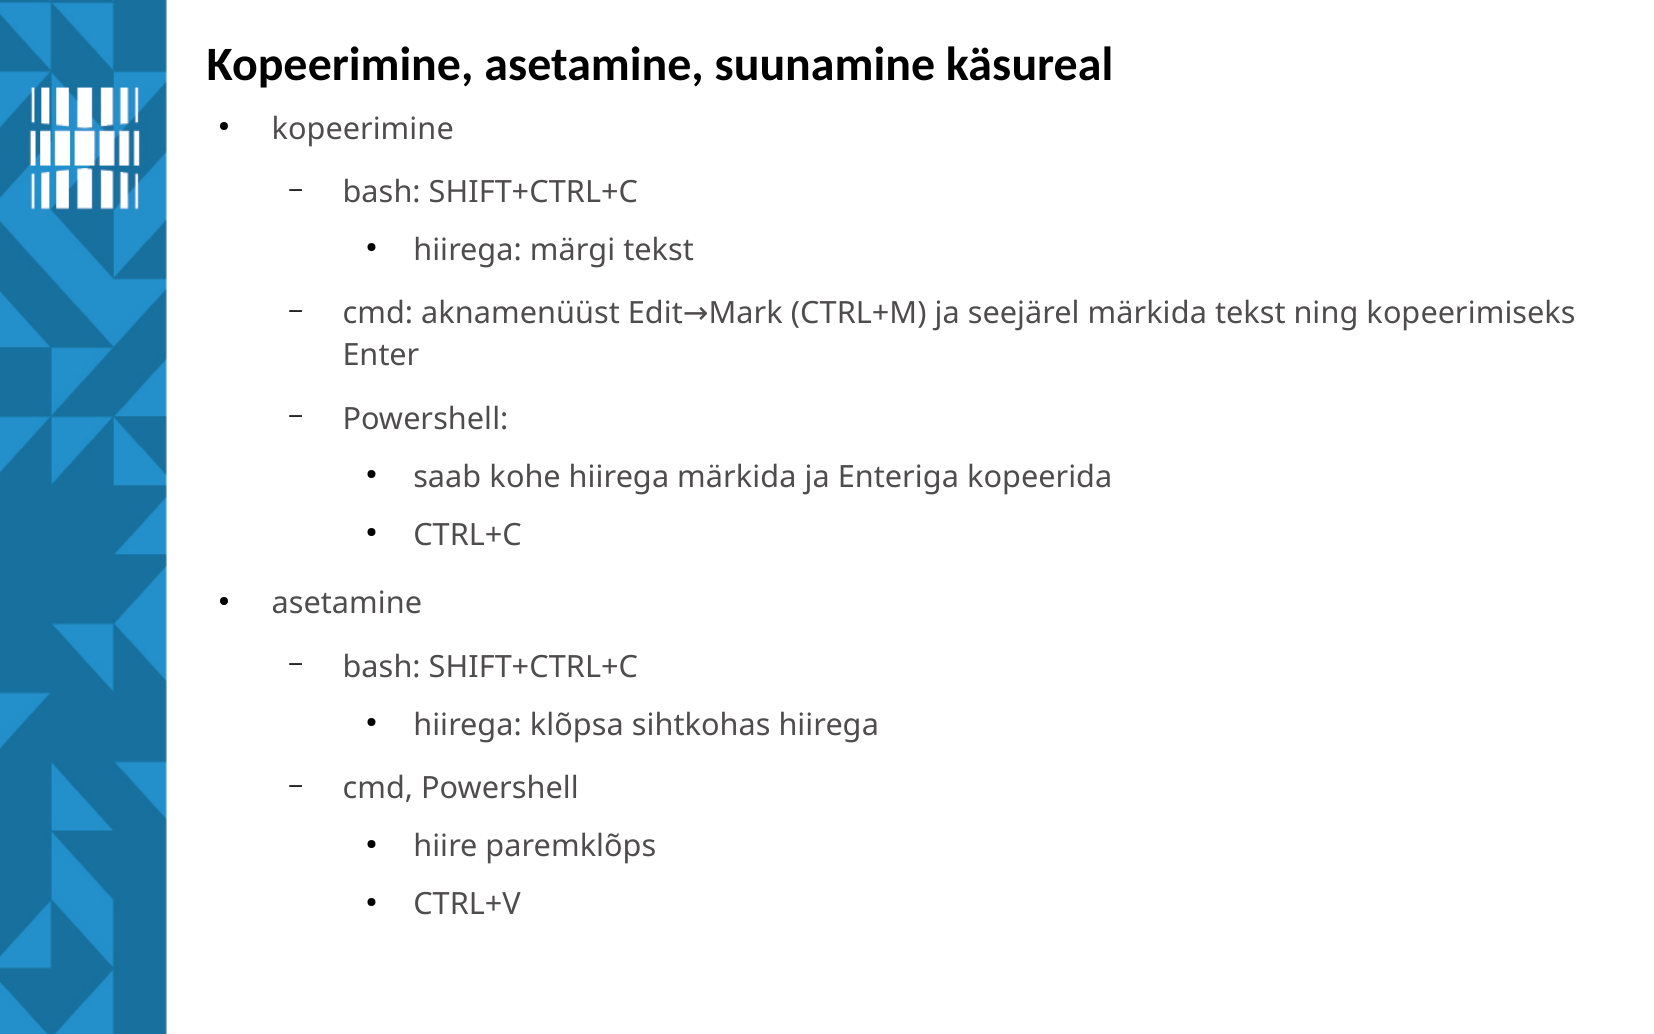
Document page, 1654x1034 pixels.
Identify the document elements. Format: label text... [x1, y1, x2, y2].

picture [42, 108, 132, 208]
list kopeerimine bash: SHIFT+CTRL+C hiirega: märgi tekst cmd: aknamenüüst Edit→Mark (CTRL+M) ja seejärel märkida tekst ning kopeerimiseks Enter Powershell: saab kohe hiirega märkida ja Enteriga kopeerida CTRL+C asetamine bash: SHIFT+CTRL+C hiirega: klõpsa sihtkohas hiirega cmd, Powershell hiire paremklõps CTRL+V [200, 106, 1607, 964]
title Kopeerimine, asetamine, suunamine käsureal [206, 12, 1571, 106]
